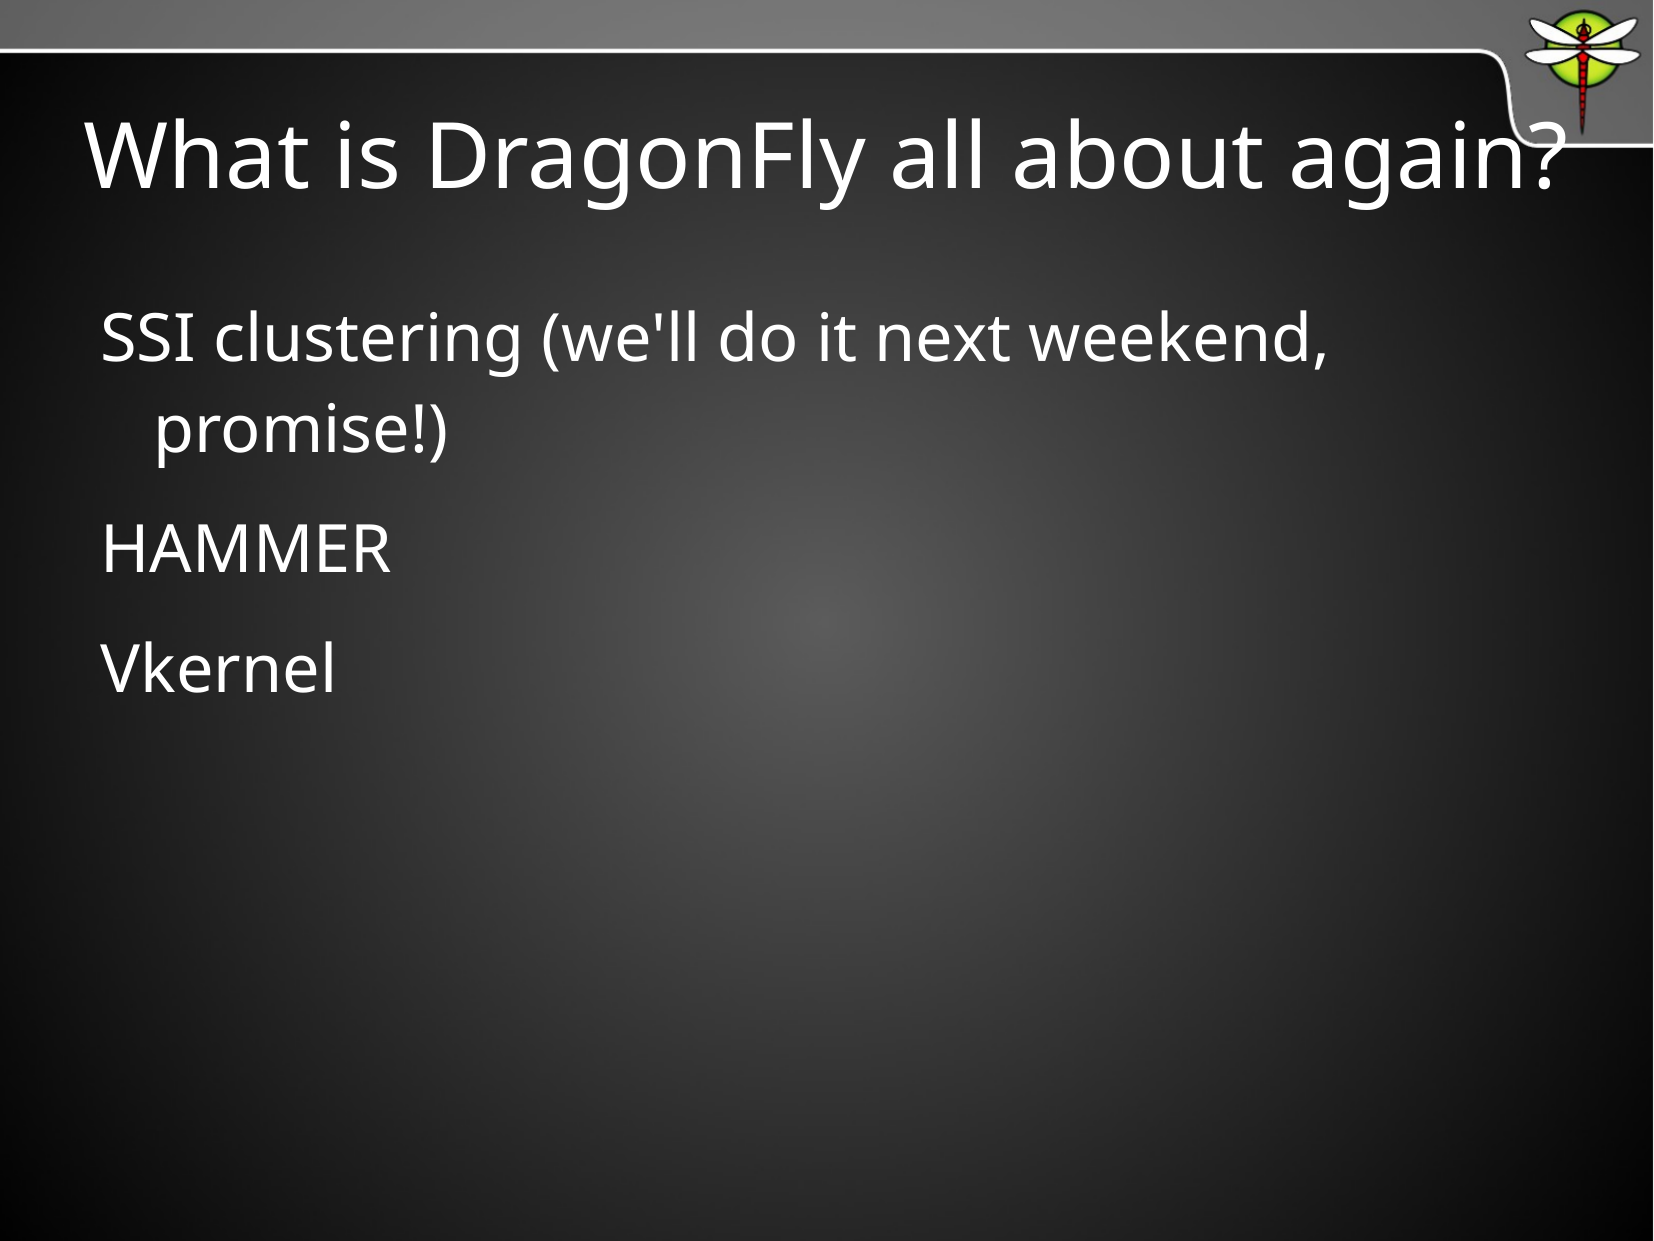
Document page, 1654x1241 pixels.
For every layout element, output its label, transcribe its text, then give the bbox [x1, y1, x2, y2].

picture [0, 0, 1654, 1241]
title What is DragonFly all about again? [82, 49, 1571, 257]
list SSI clustering (we'll do it next weekend, promise!) HAMMER Vkernel [82, 290, 1571, 1094]
